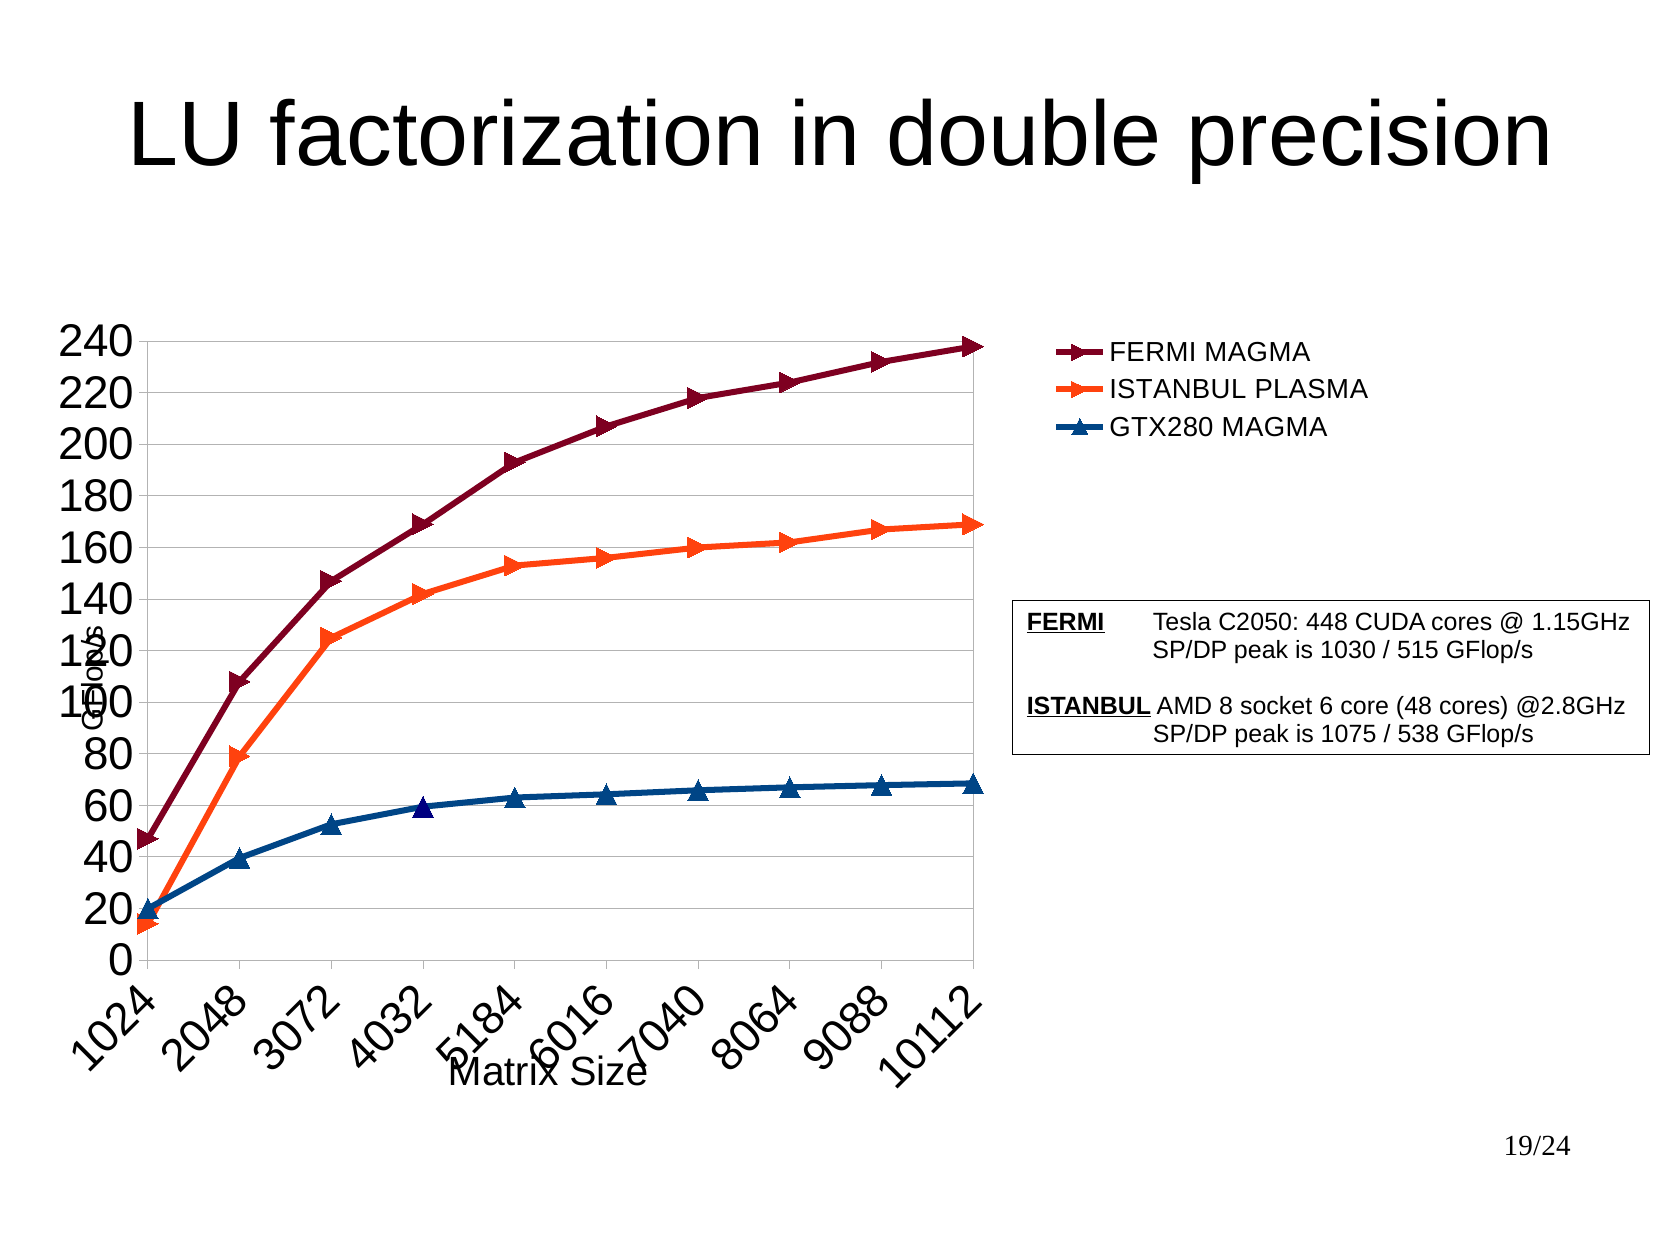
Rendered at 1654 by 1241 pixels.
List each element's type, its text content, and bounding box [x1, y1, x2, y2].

text_box FERMI Tesla C2050: 448 CUDA cores @ 1.15GHz SP/DP peak is 1030 / 515 GFlop/s ISTANBUL AMD 8 socket 6 core (48 cores) @2.8GHz SP/DP peak is 1075 / 538 GFlop/s [1012, 600, 1650, 754]
text_box LU factorization in double precision [112, 75, 1602, 193]
chart [37, 300, 1478, 1126]
